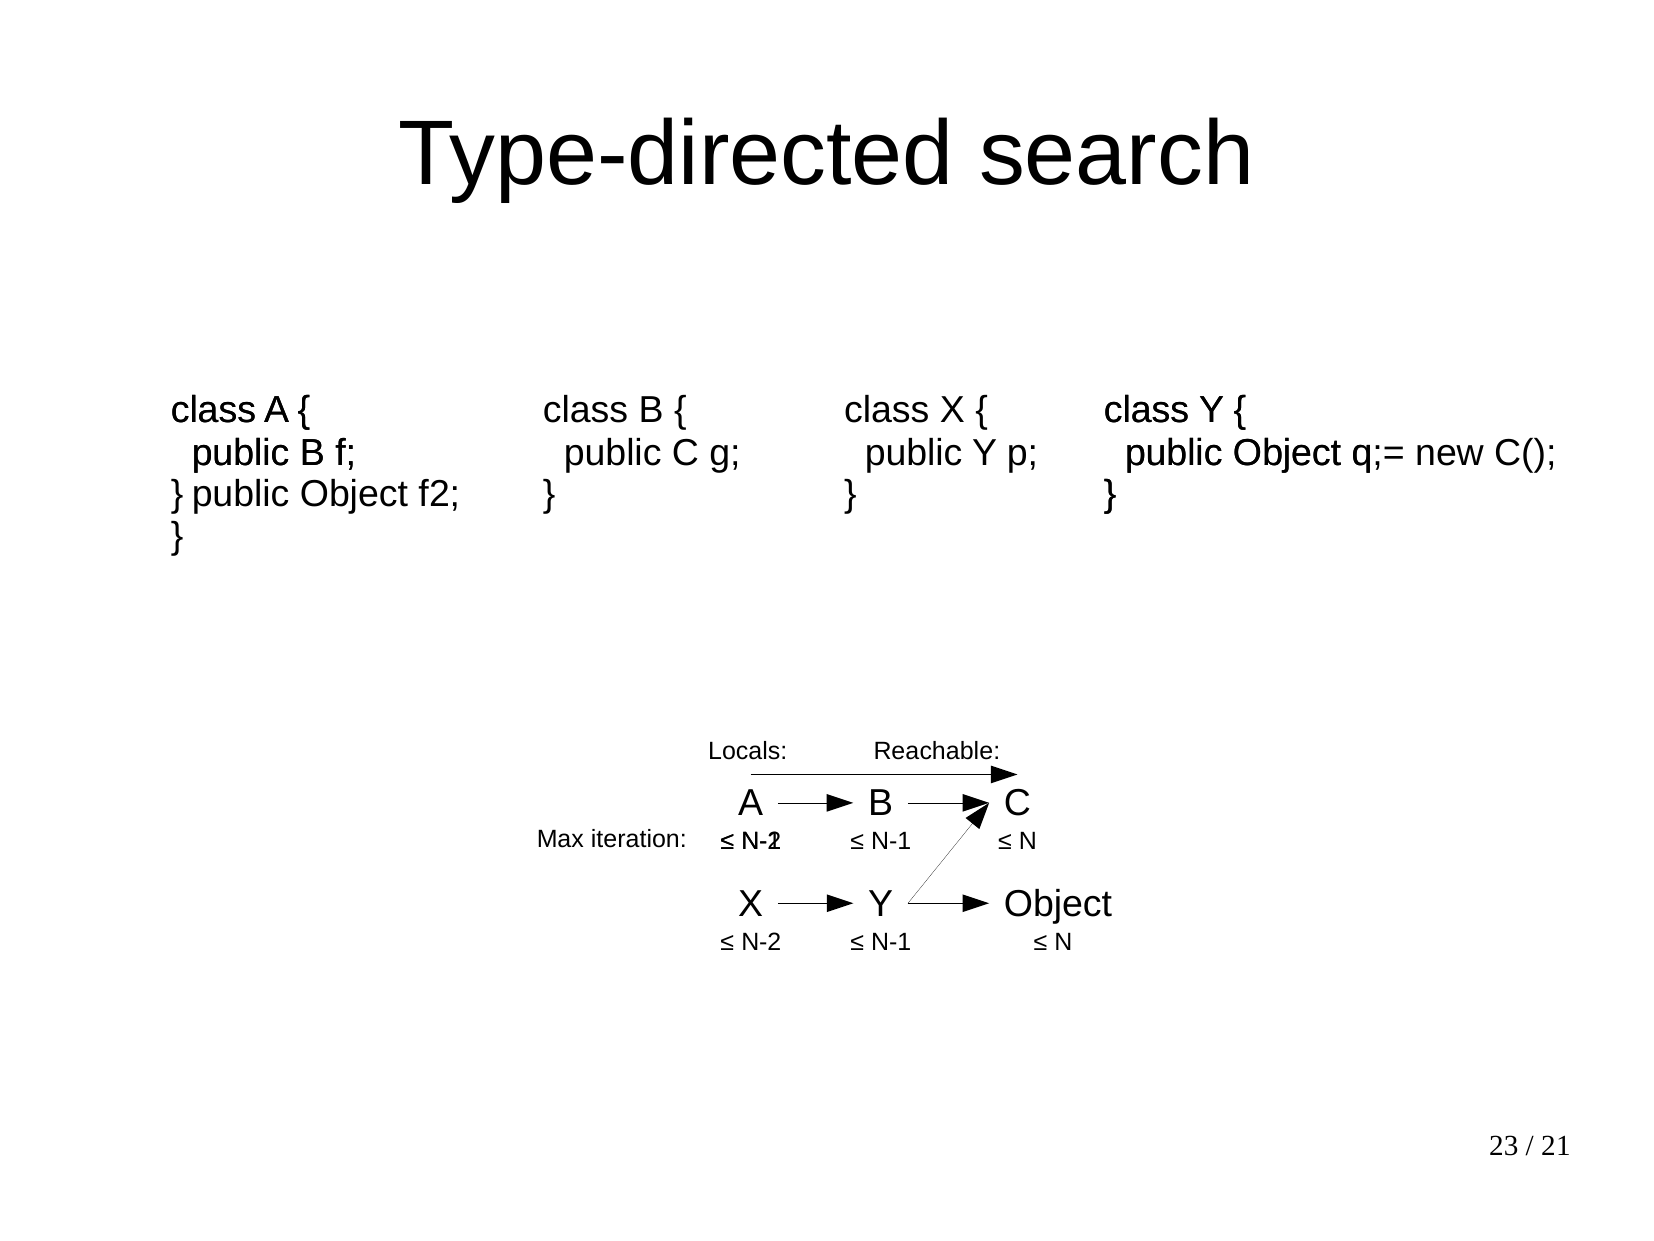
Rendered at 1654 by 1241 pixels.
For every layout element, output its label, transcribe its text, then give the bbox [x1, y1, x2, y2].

text_box B [853, 775, 908, 819]
text_box Y [853, 874, 908, 919]
text_box A [723, 774, 778, 819]
text_box Max iteration: [522, 817, 703, 861]
text_box Object [989, 874, 1128, 932]
text_box class A { public B f; public Object f2; } [156, 381, 476, 565]
text_box C [989, 774, 1046, 819]
text_box ≤ N-2 [705, 919, 797, 963]
title Type-directed search [82, 49, 1571, 257]
text_box class X { public Y p; } [829, 381, 1054, 523]
text_box ≤ N-1 [835, 819, 927, 863]
text_box class B { public C g; } [528, 381, 756, 523]
text_box class Y { public Object q = new C(); } [1089, 381, 1572, 523]
text_box ≤ N-1 [705, 819, 797, 863]
text_box Reachable: [858, 729, 1016, 772]
text_box ≤ N-1 [835, 919, 927, 963]
text_box ≤ N [1018, 919, 1088, 963]
text_box ≤ N [983, 819, 1052, 863]
text_box X [723, 874, 778, 919]
text_box Locals: [693, 728, 803, 772]
